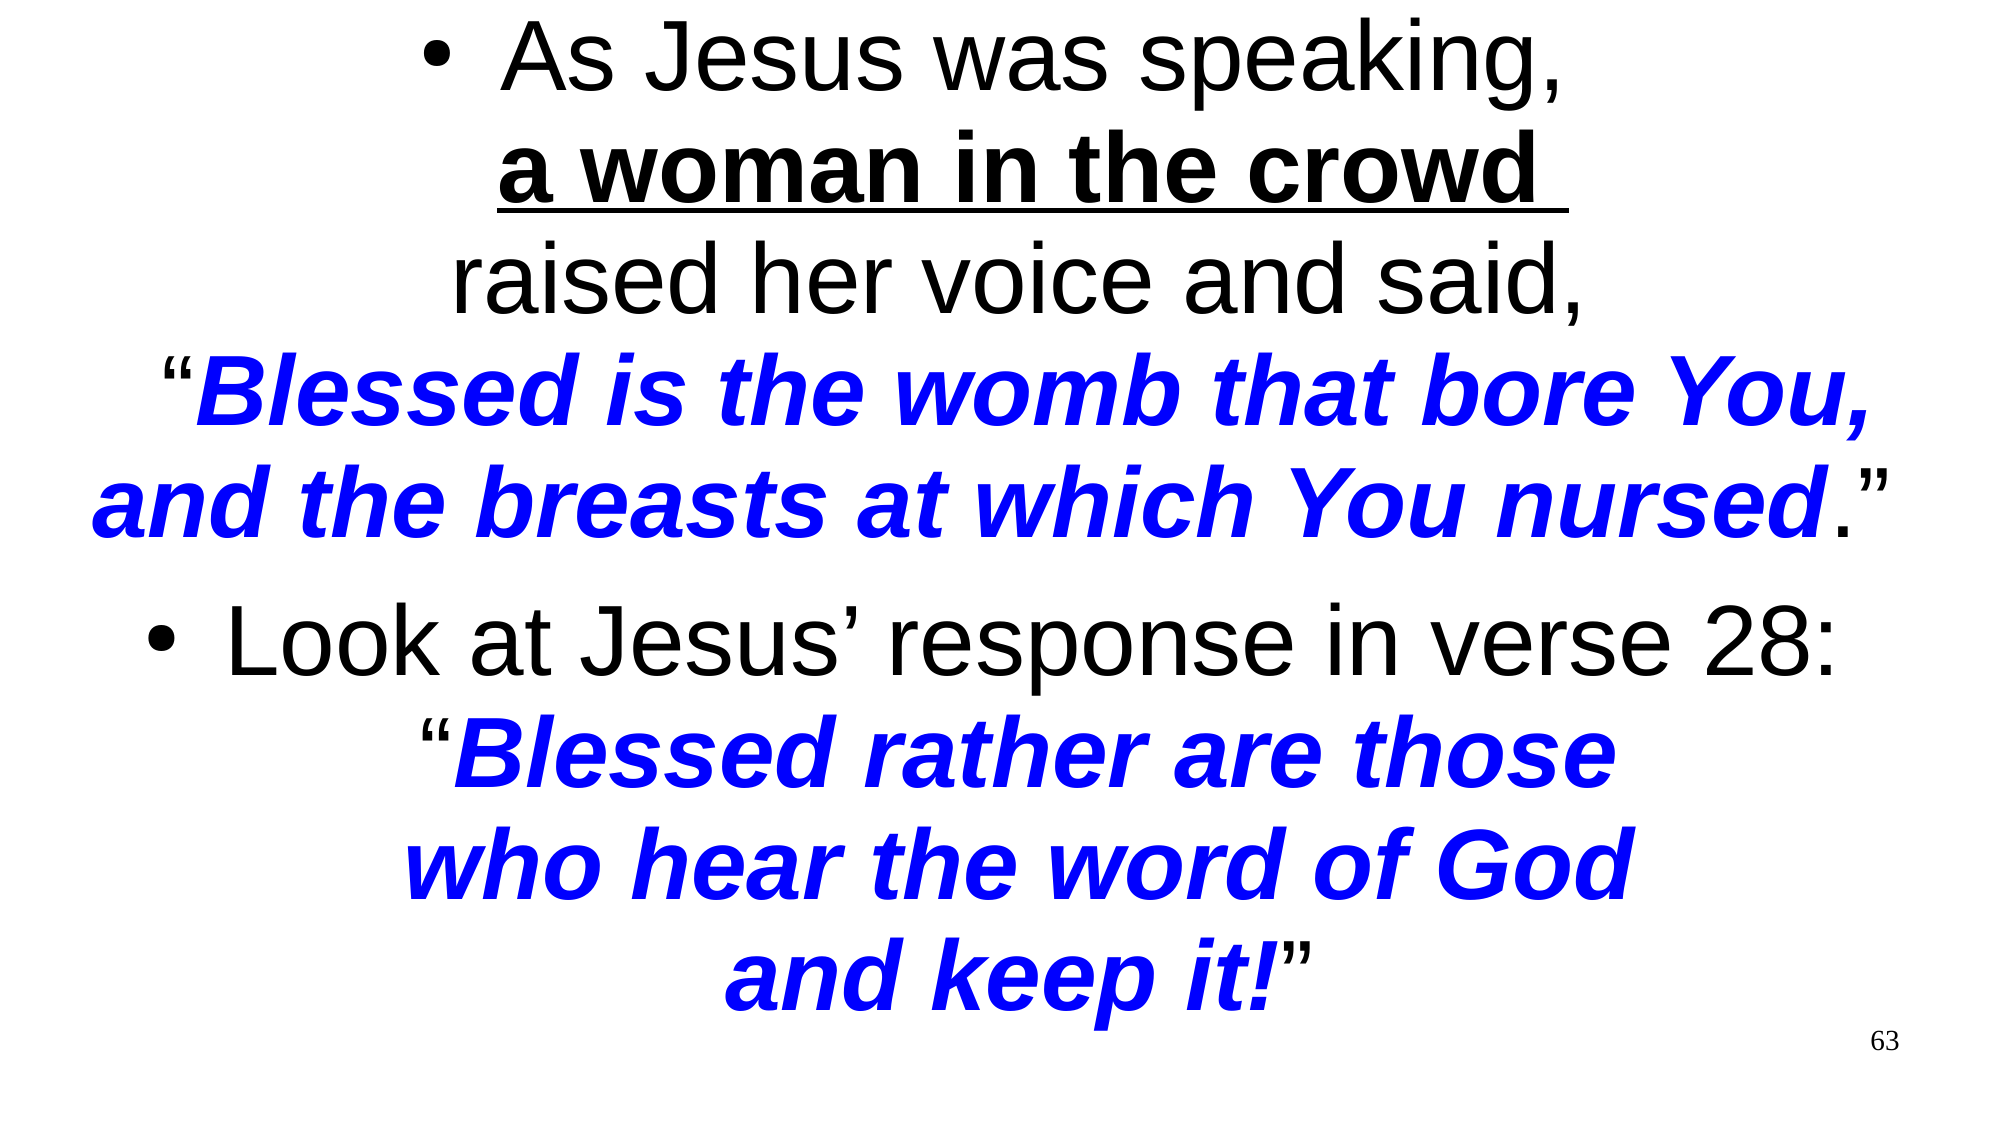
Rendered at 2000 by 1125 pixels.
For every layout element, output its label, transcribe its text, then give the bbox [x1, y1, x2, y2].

list As Jesus was speaking, a woman in the crowd raised her voice and said, “Blessed is the womb that bore You, and the breasts at which You nursed.” Look at Jesus’ response in verse 28: “Blessed rather are those who hear the word of God and keep it!” [0, 0, 1996, 1123]
